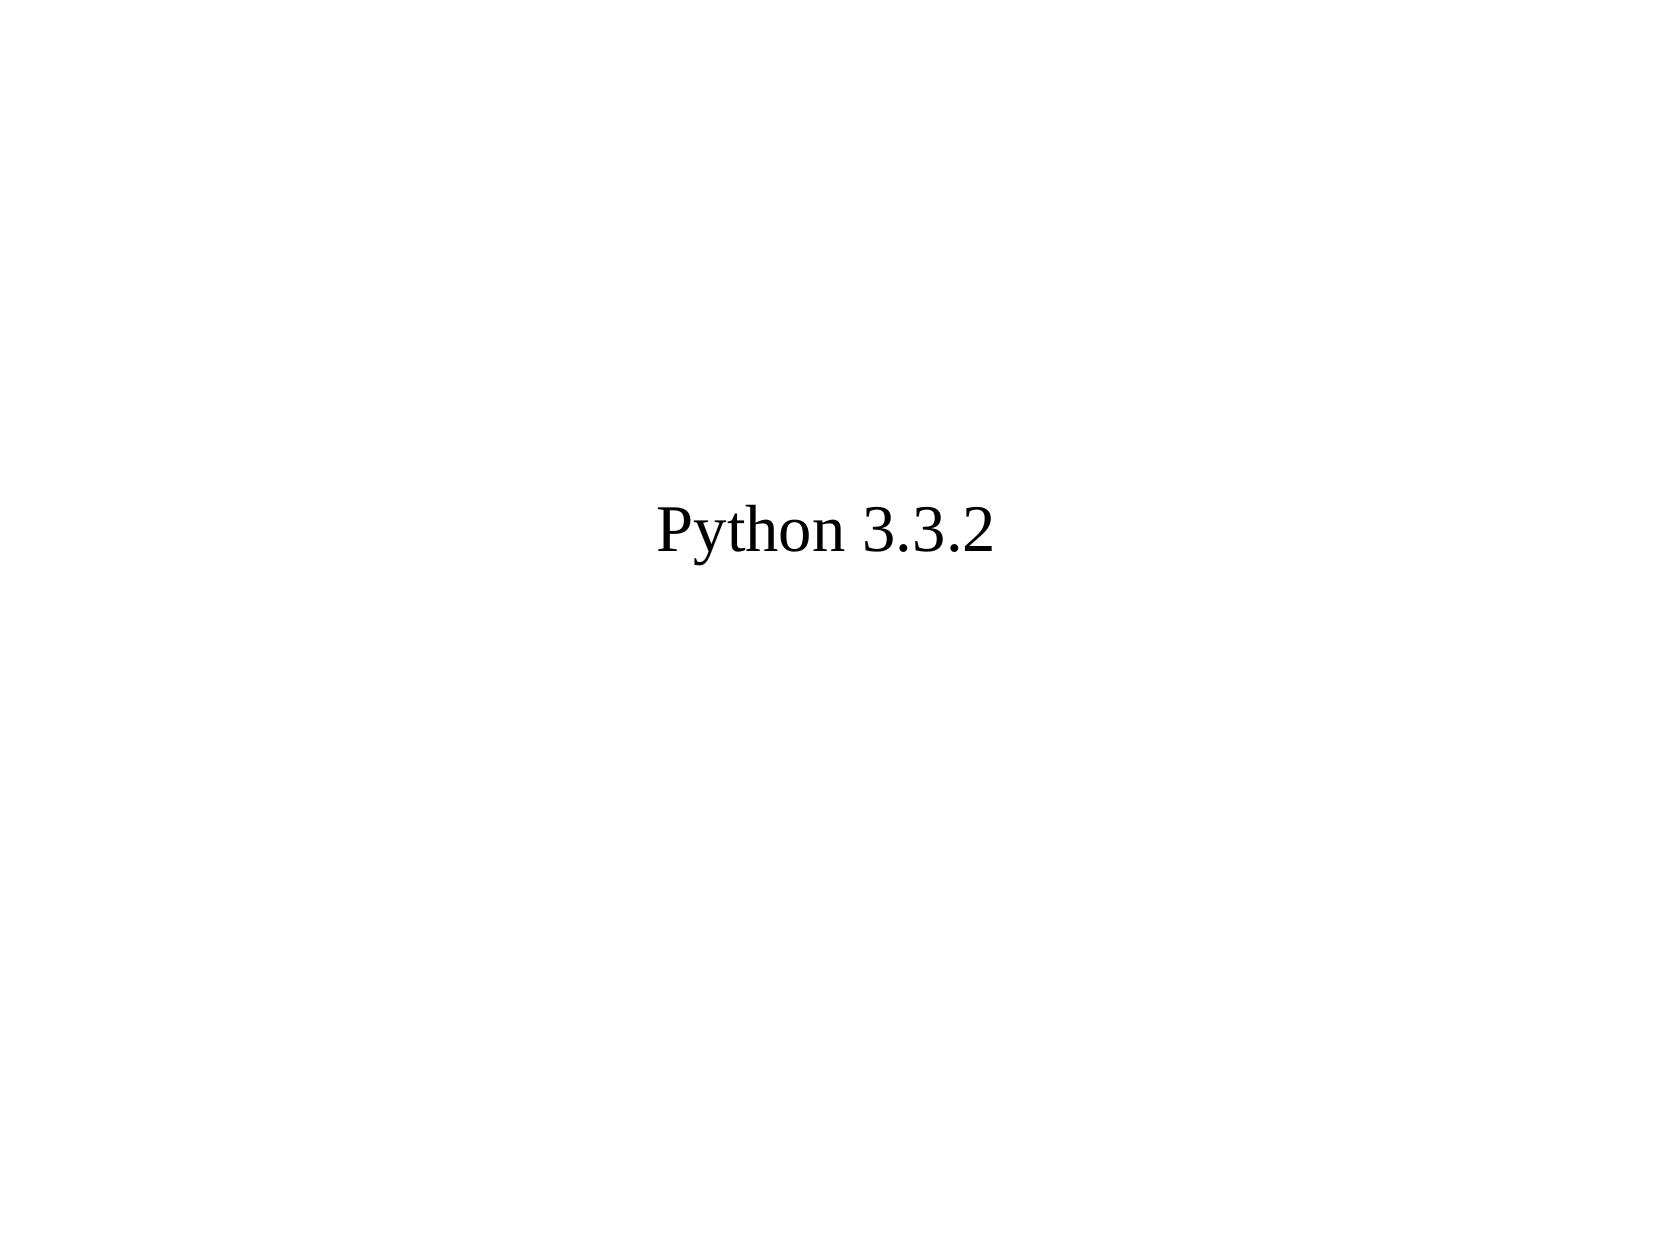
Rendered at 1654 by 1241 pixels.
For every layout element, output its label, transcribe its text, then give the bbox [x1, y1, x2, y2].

subtitle Python 3.3.2 [82, 49, 1571, 1010]
